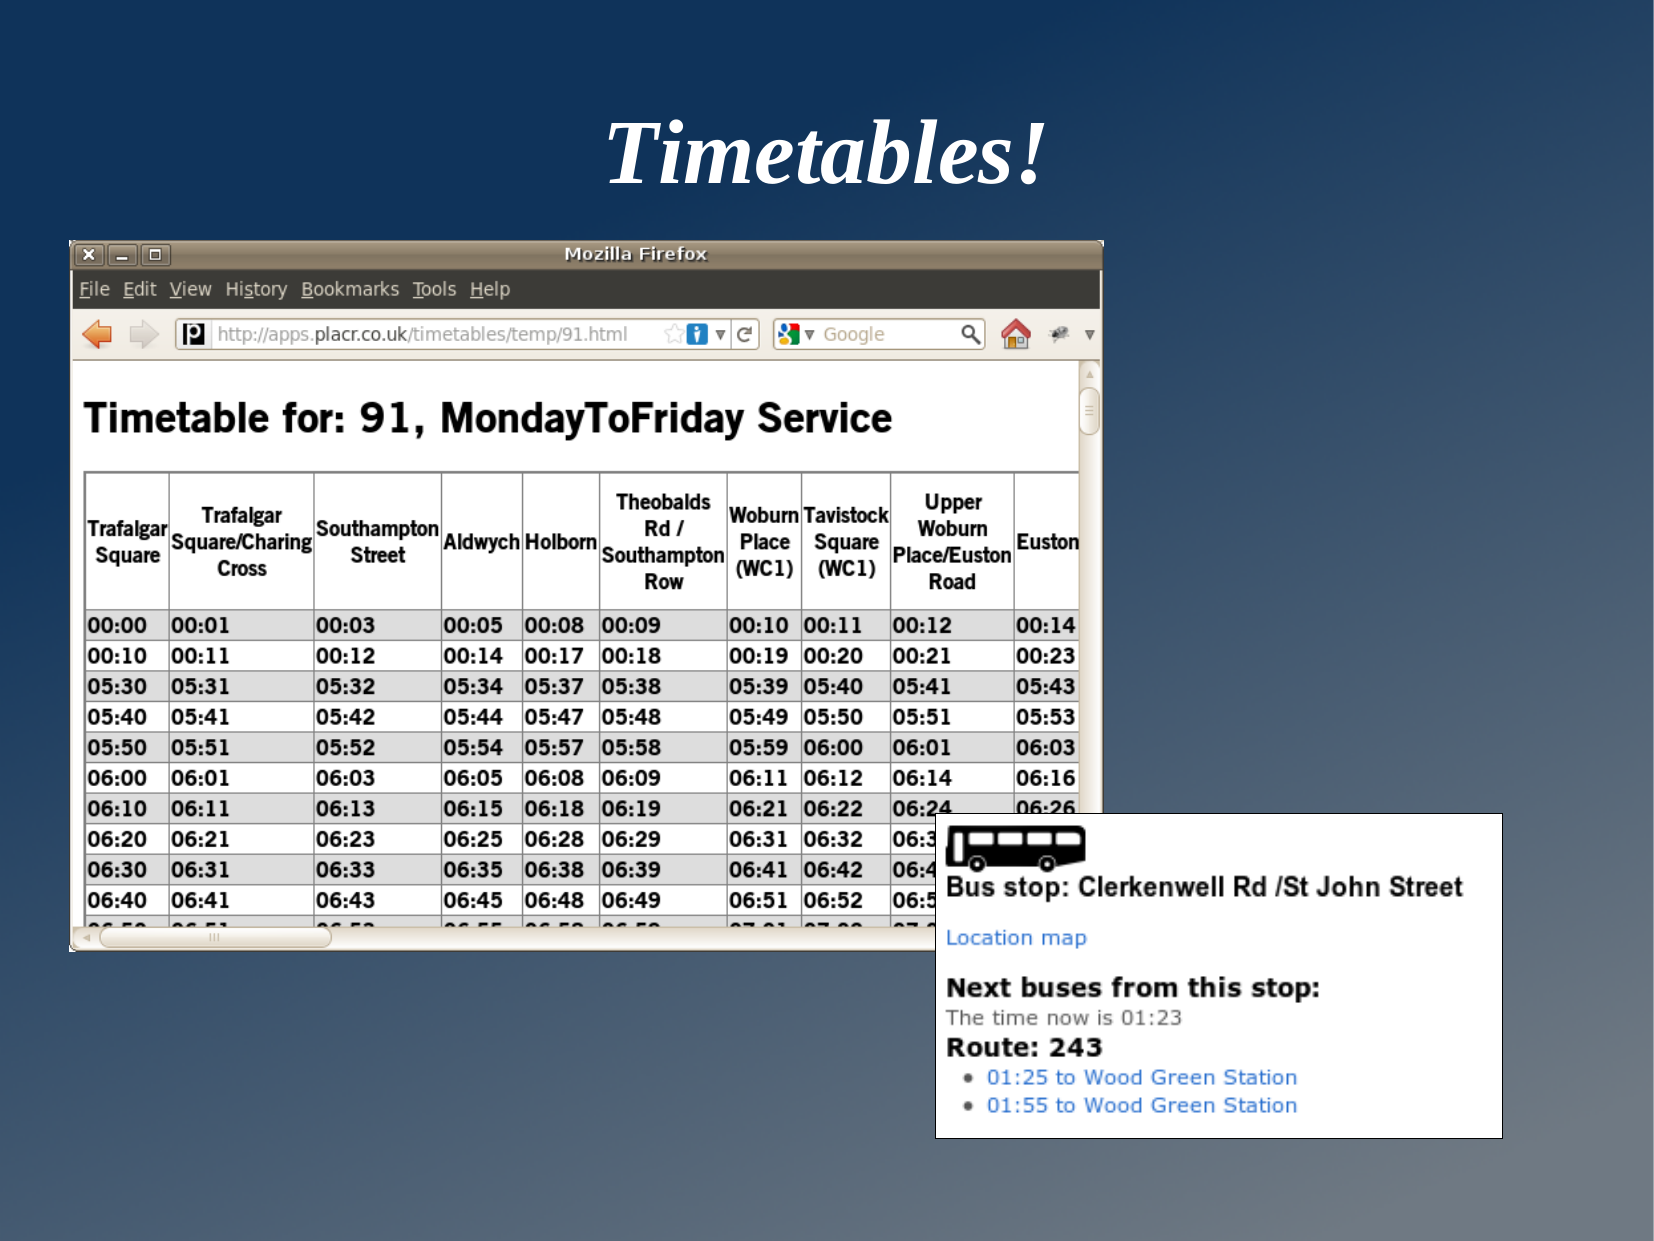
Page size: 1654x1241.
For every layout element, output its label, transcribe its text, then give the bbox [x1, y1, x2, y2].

title Timetables! [82, 56, 1571, 250]
picture [0, 0, 1654, 1241]
